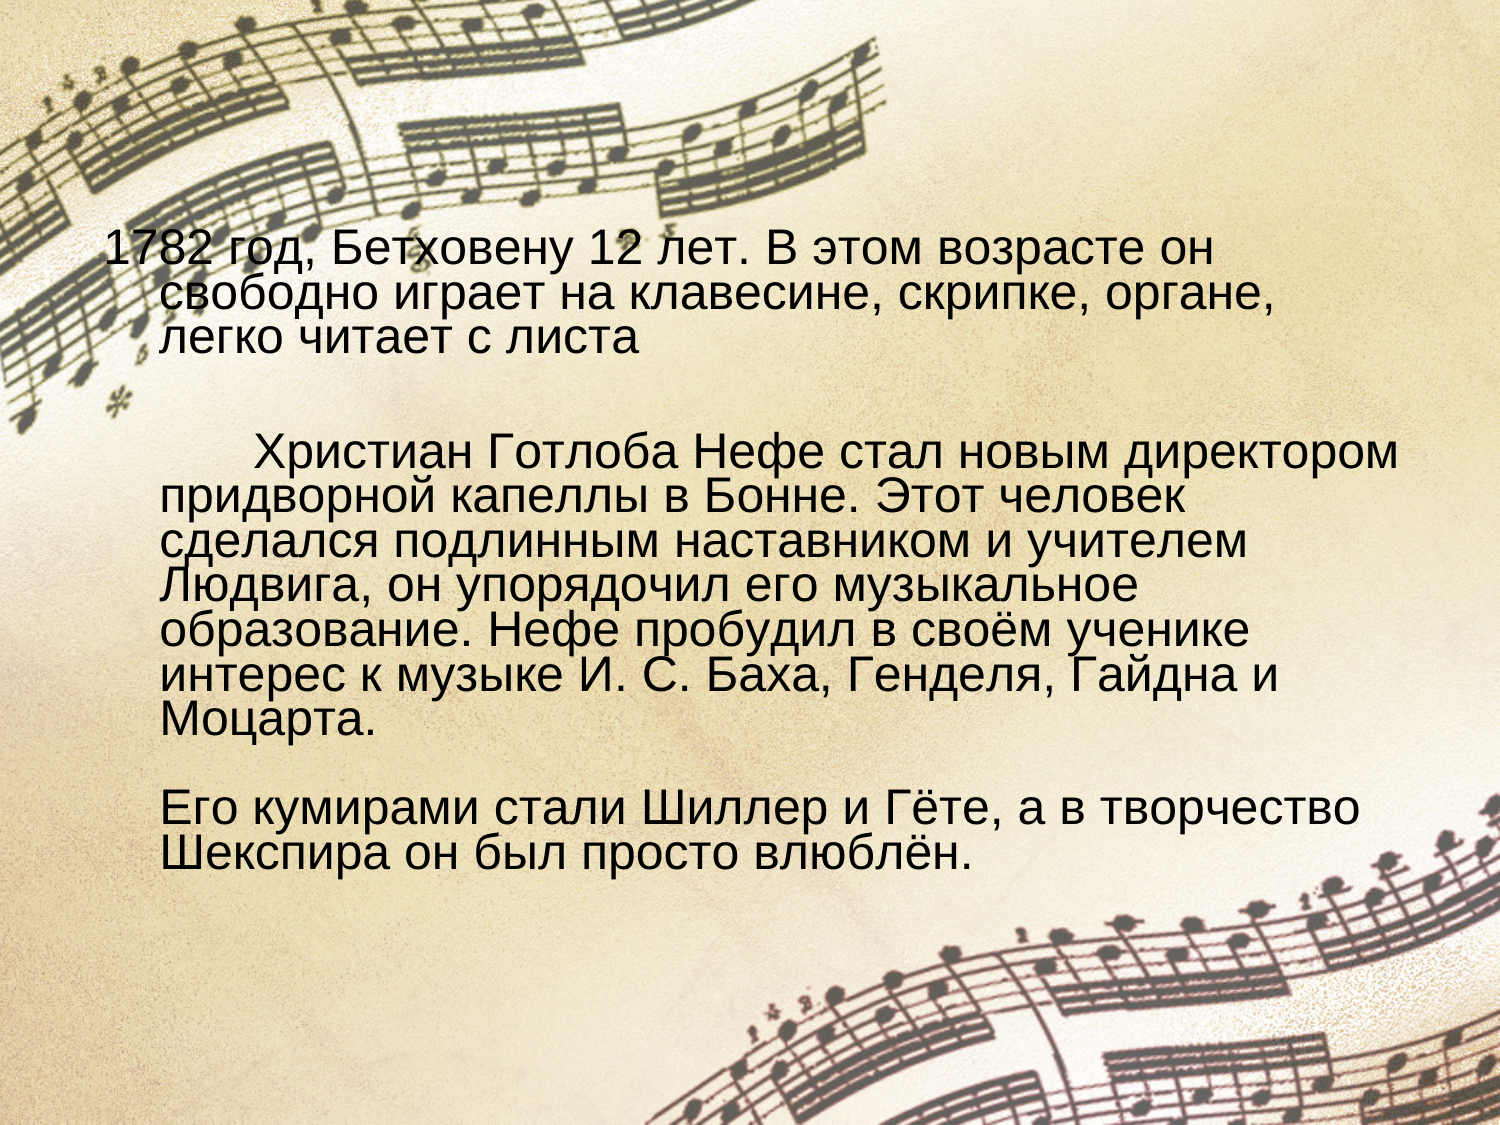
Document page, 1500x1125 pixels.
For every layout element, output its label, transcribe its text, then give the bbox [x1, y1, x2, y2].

list 1782 год, Бетховену 12 лет. В этом возрасте он свободно играет на клавесине, скрипке, органе, легко читает с листа Христиан Готлоба Нефе стал новым директором придворной капеллы в Бонне. Этот человек сделался подлинным наставником и учителем Людвига, он упорядочил его музыкальное образование. Нефе пробудил в своём ученике интерес к музыке И. С. Баха, Генделя, Гайдна и Моцарта. Его кумирами стали Шиллер и Гёте, а в творчество Шекспира он был просто влюблён. [88, 221, 1425, 1112]
picture [0, 0, 1500, 1125]
